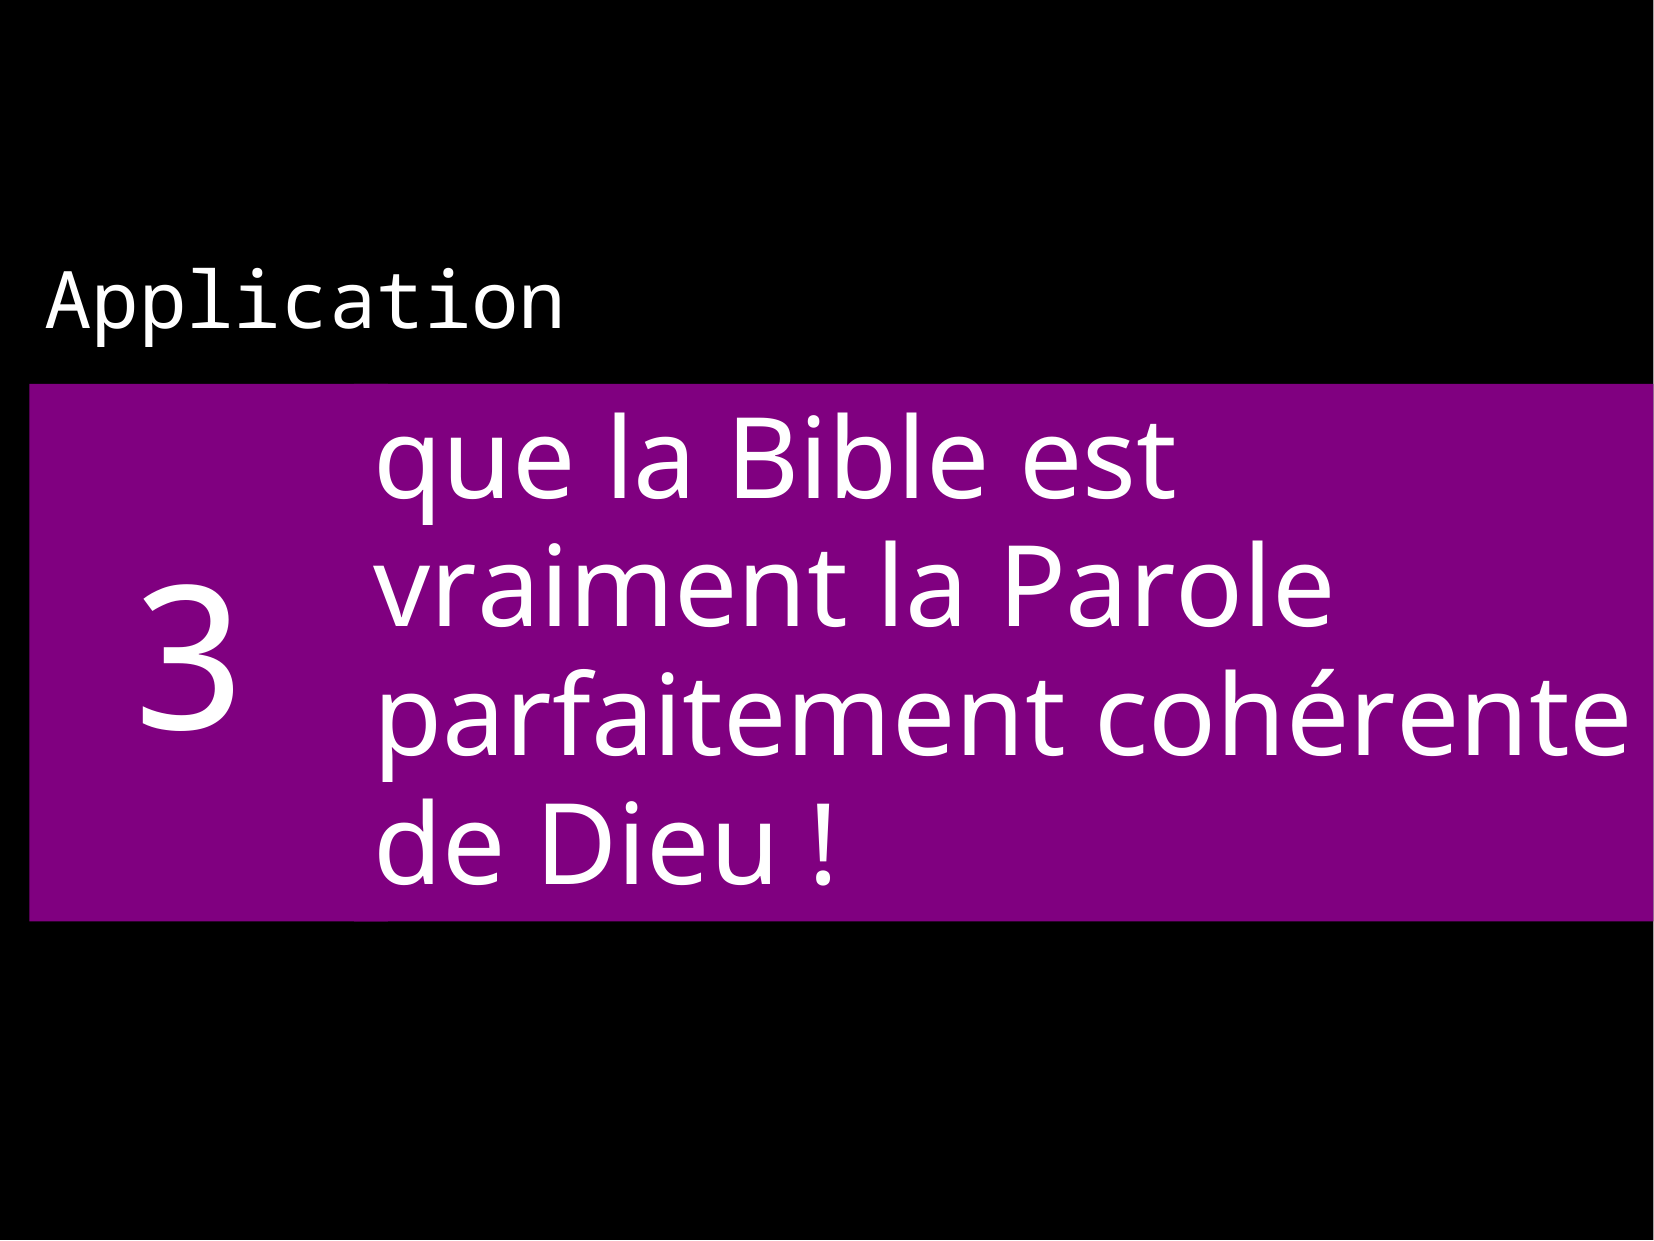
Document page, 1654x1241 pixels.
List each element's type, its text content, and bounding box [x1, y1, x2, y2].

text_box que la Bible est vraiment la Parole parfaitement cohérente de Dieu ! [354, 383, 1654, 922]
text_box [29, 383, 354, 922]
text_box 3 [114, 507, 254, 796]
text_box Application [29, 236, 1372, 360]
